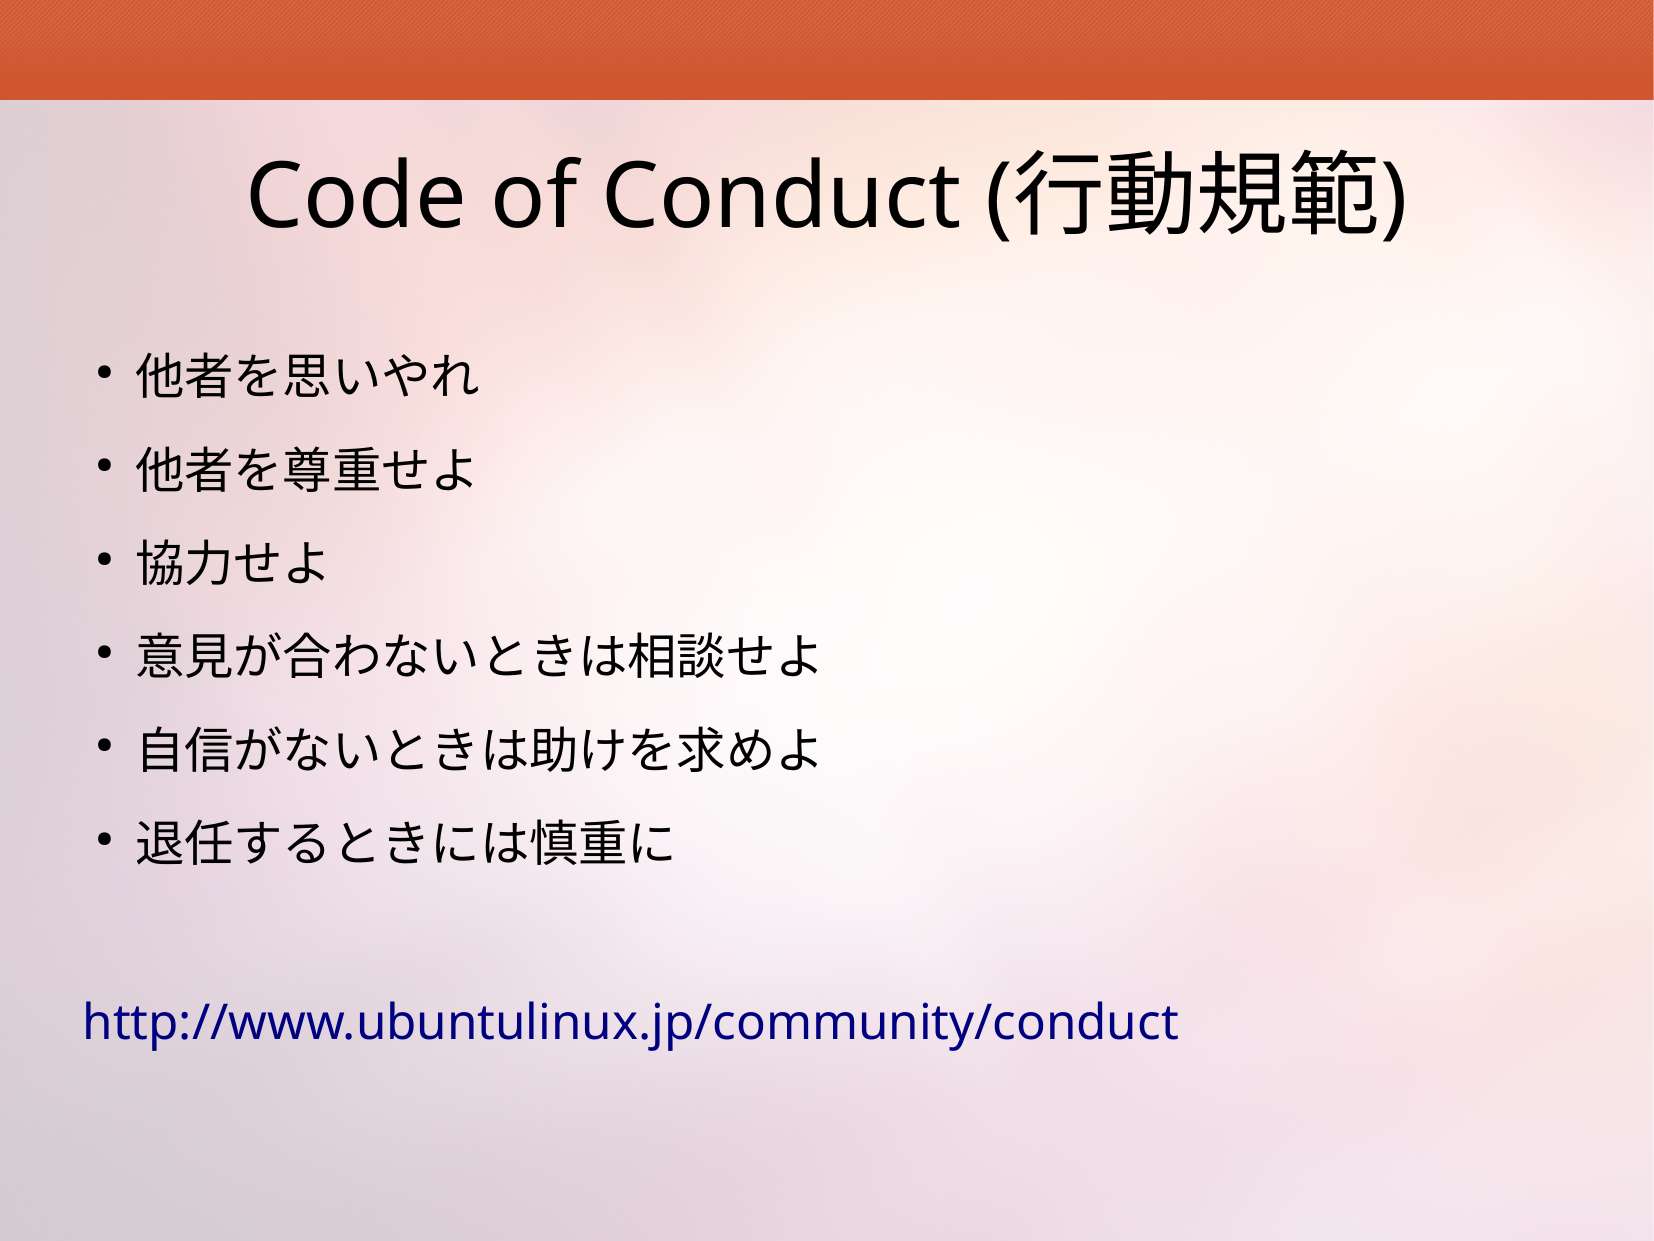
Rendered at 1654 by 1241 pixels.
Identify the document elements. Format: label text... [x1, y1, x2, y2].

title Code of Conduct (行動規範) [82, 118, 1571, 257]
list 他者を思いやれ 他者を尊重せよ 協力せよ 意見が合わないときは相談せよ 自信がないときは助けを求めよ 退任するときには慎重に http://www.ubuntulinux.jp/community/conduct [82, 337, 1538, 1057]
picture [0, 0, 1654, 1241]
